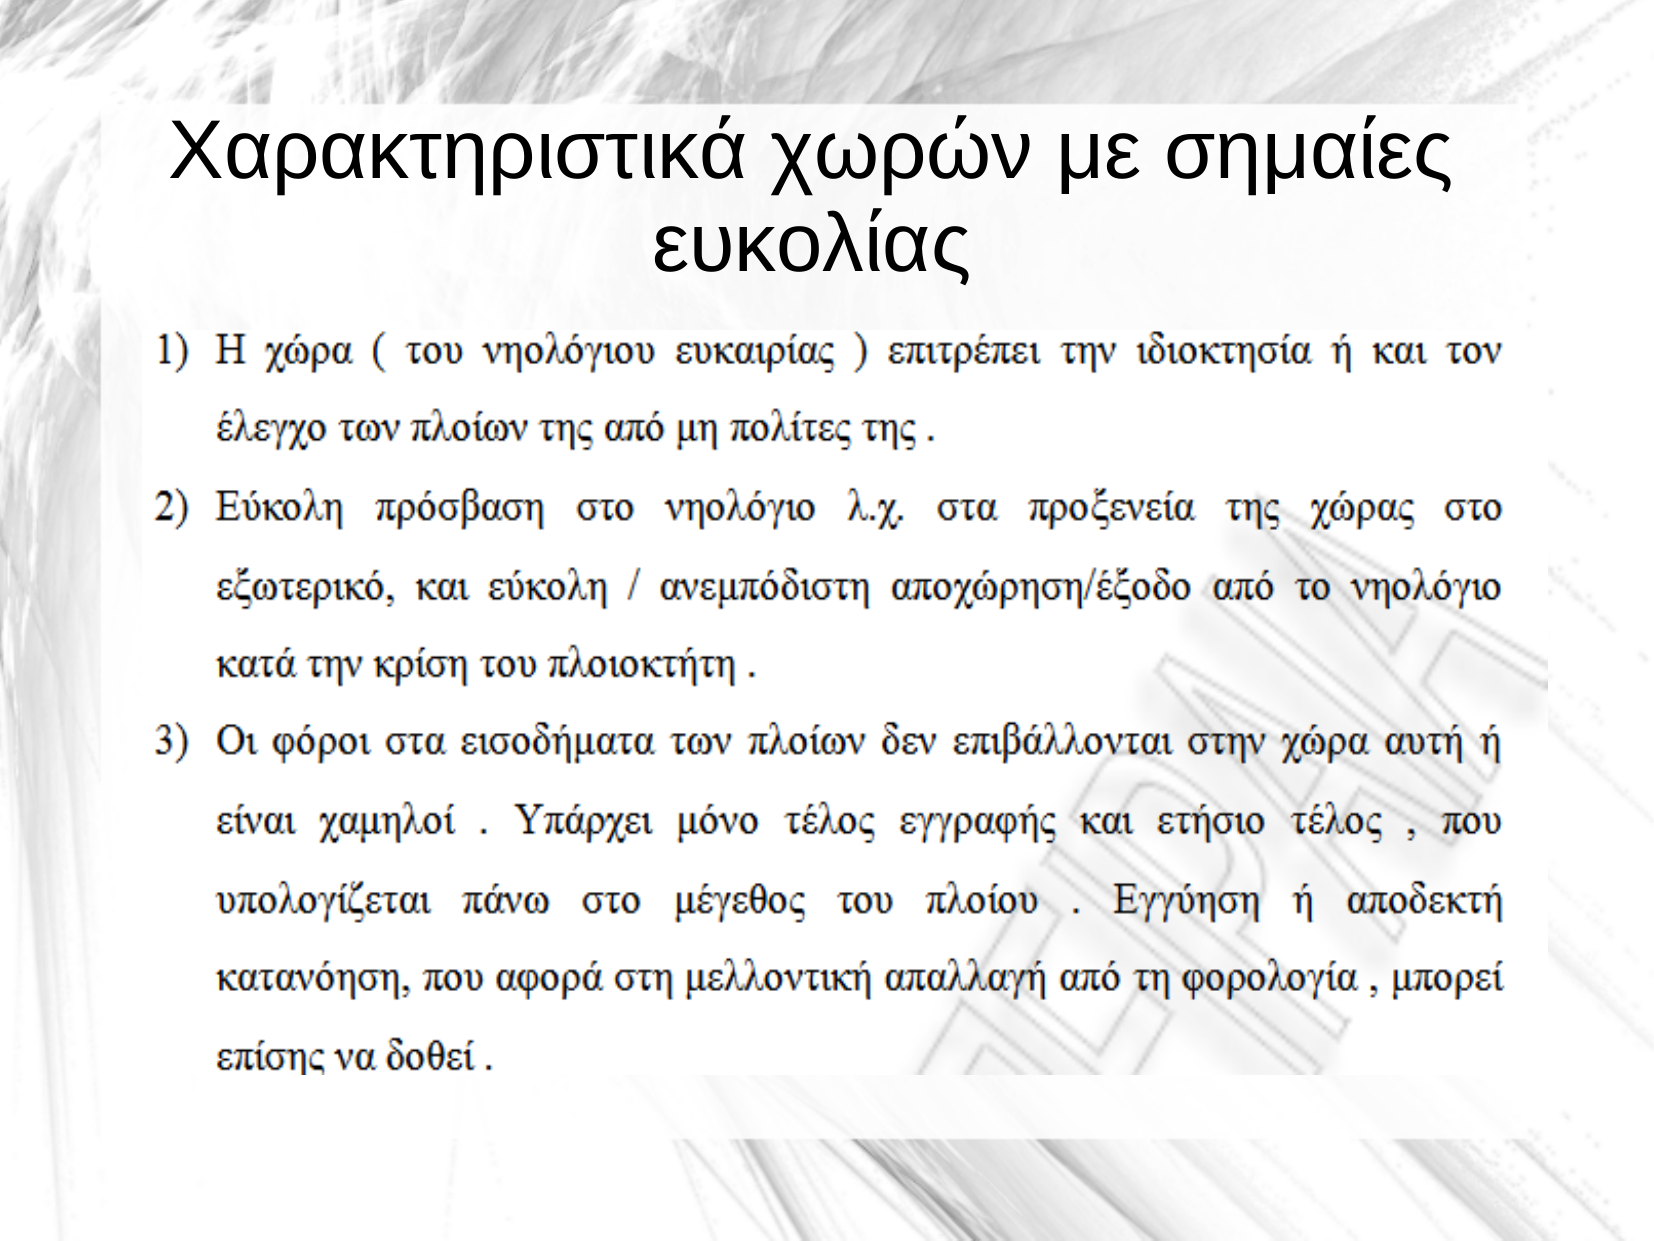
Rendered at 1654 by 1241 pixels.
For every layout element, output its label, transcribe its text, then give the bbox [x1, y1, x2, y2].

title Χαρακτηριστικά χωρών με σημαίες ευκολίας [118, 103, 1506, 290]
picture [0, 0, 1654, 1241]
